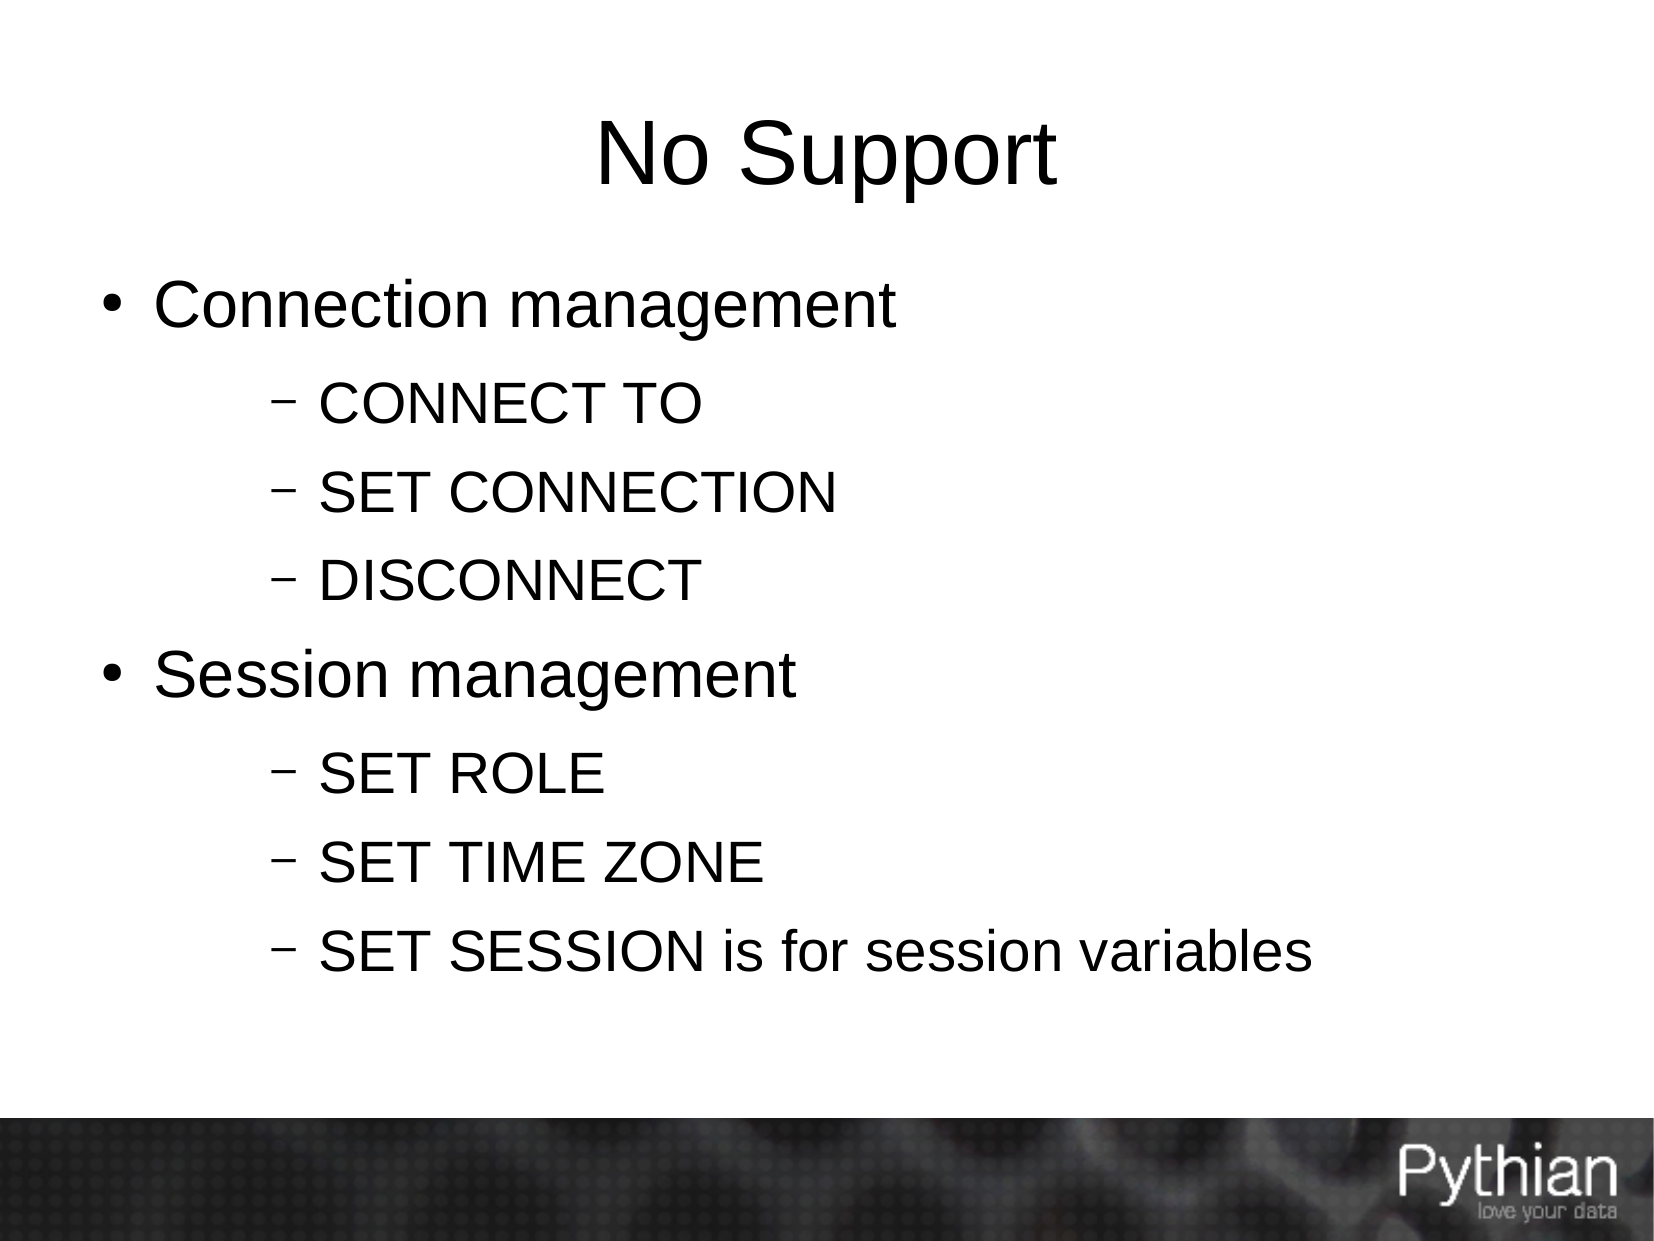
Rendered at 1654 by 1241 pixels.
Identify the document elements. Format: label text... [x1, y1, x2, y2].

list Connection management CONNECT TO SET CONNECTION DISCONNECT Session management SET ROLE SET TIME ZONE SET SESSION is for session variables [82, 266, 1571, 1081]
picture [0, 1118, 1654, 1241]
title No Support [82, 49, 1571, 257]
